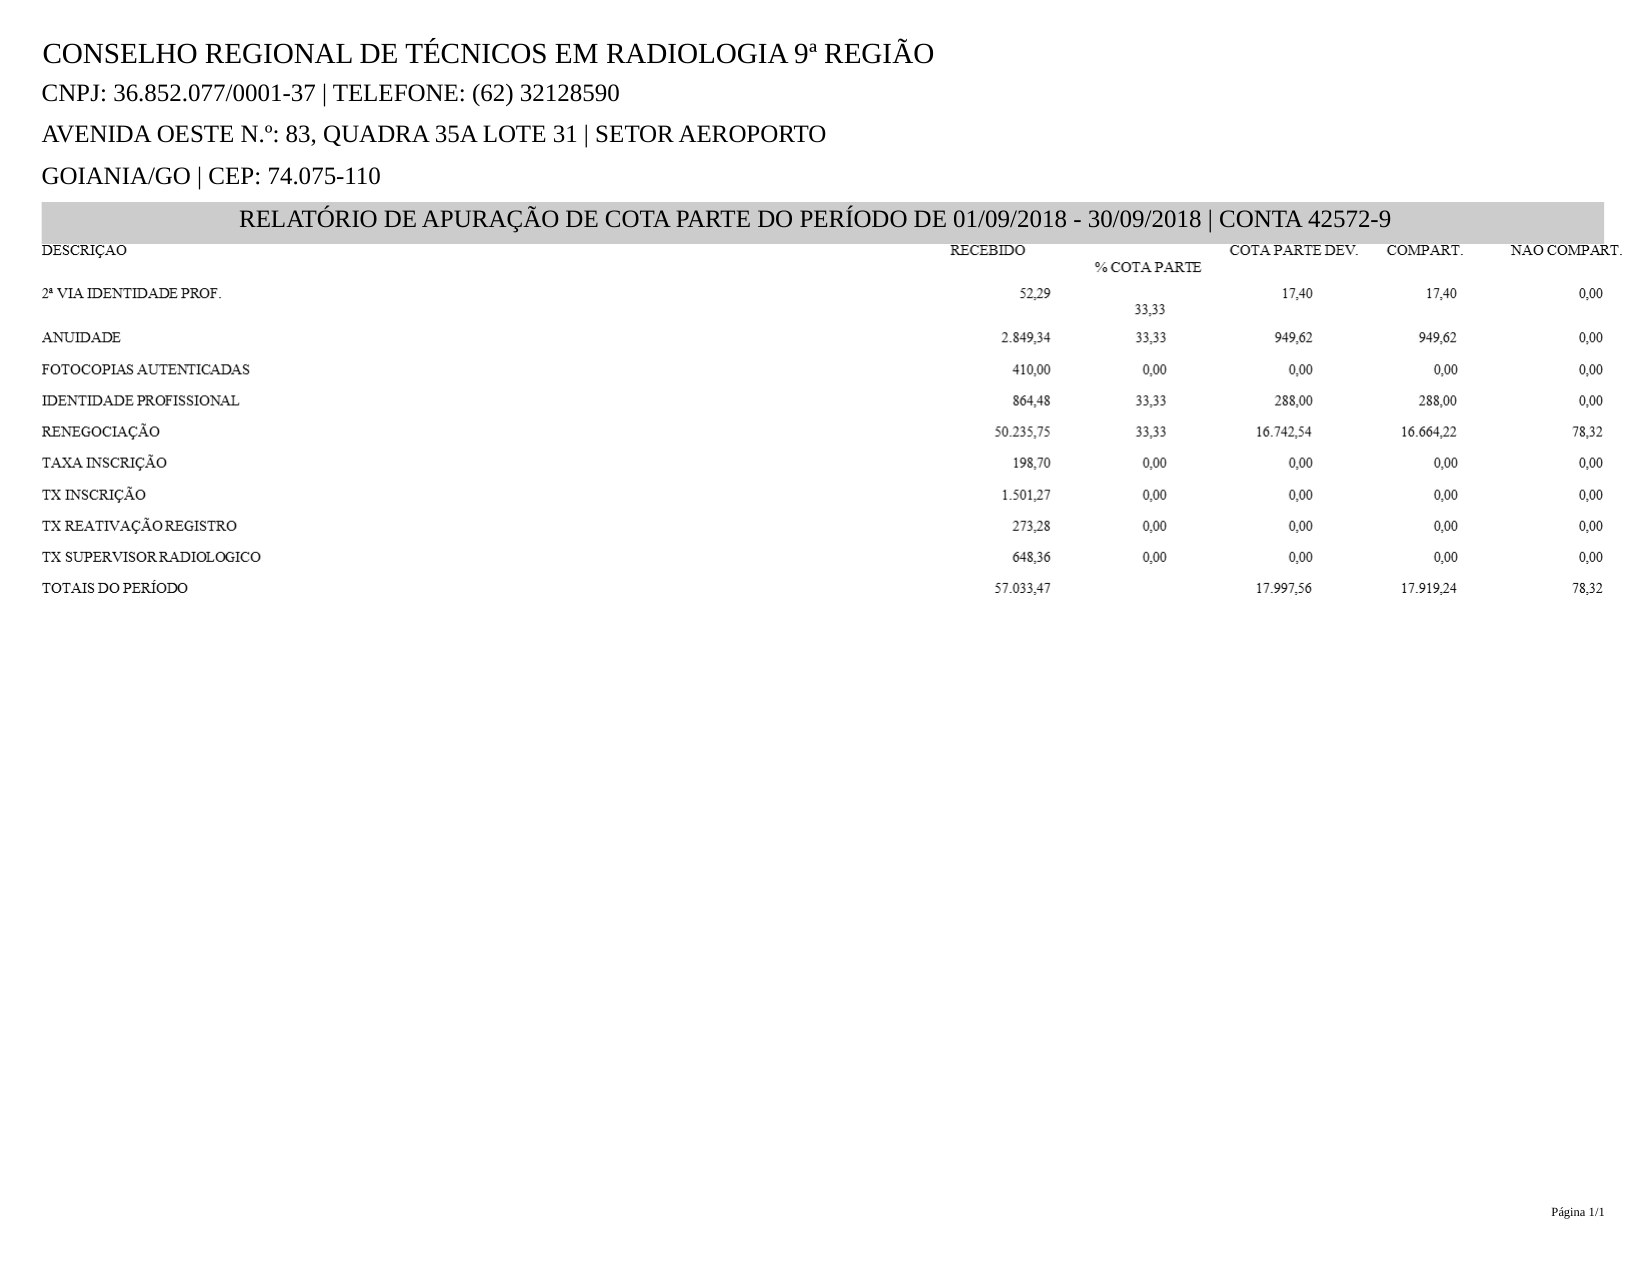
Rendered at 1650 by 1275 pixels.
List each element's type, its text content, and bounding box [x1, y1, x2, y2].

text_box CONSELHO REGIONAL DE TÉCNICOS EM RADIOLOGIA 9ª REGIÃO CNPJ: 36.852.077/0001-37 | TELEFONE: (62) 32128590 AVENIDA OESTE N.º: 83, QUADRA 35A LOTE 31 | SETOR AEROPORTO GOIANIA/GO | CEP: 74.075-110 [39, 33, 942, 189]
text_box RELATÓRIO DE APURAÇÃO DE COTA PARTE DO PERÍODO DE 01/09/2018 - 30/09/2018 | CONTA 42572-9 [41, 202, 1605, 244]
picture [35, 236, 1627, 613]
text_box Página 1/1 [1549, 1204, 1607, 1222]
